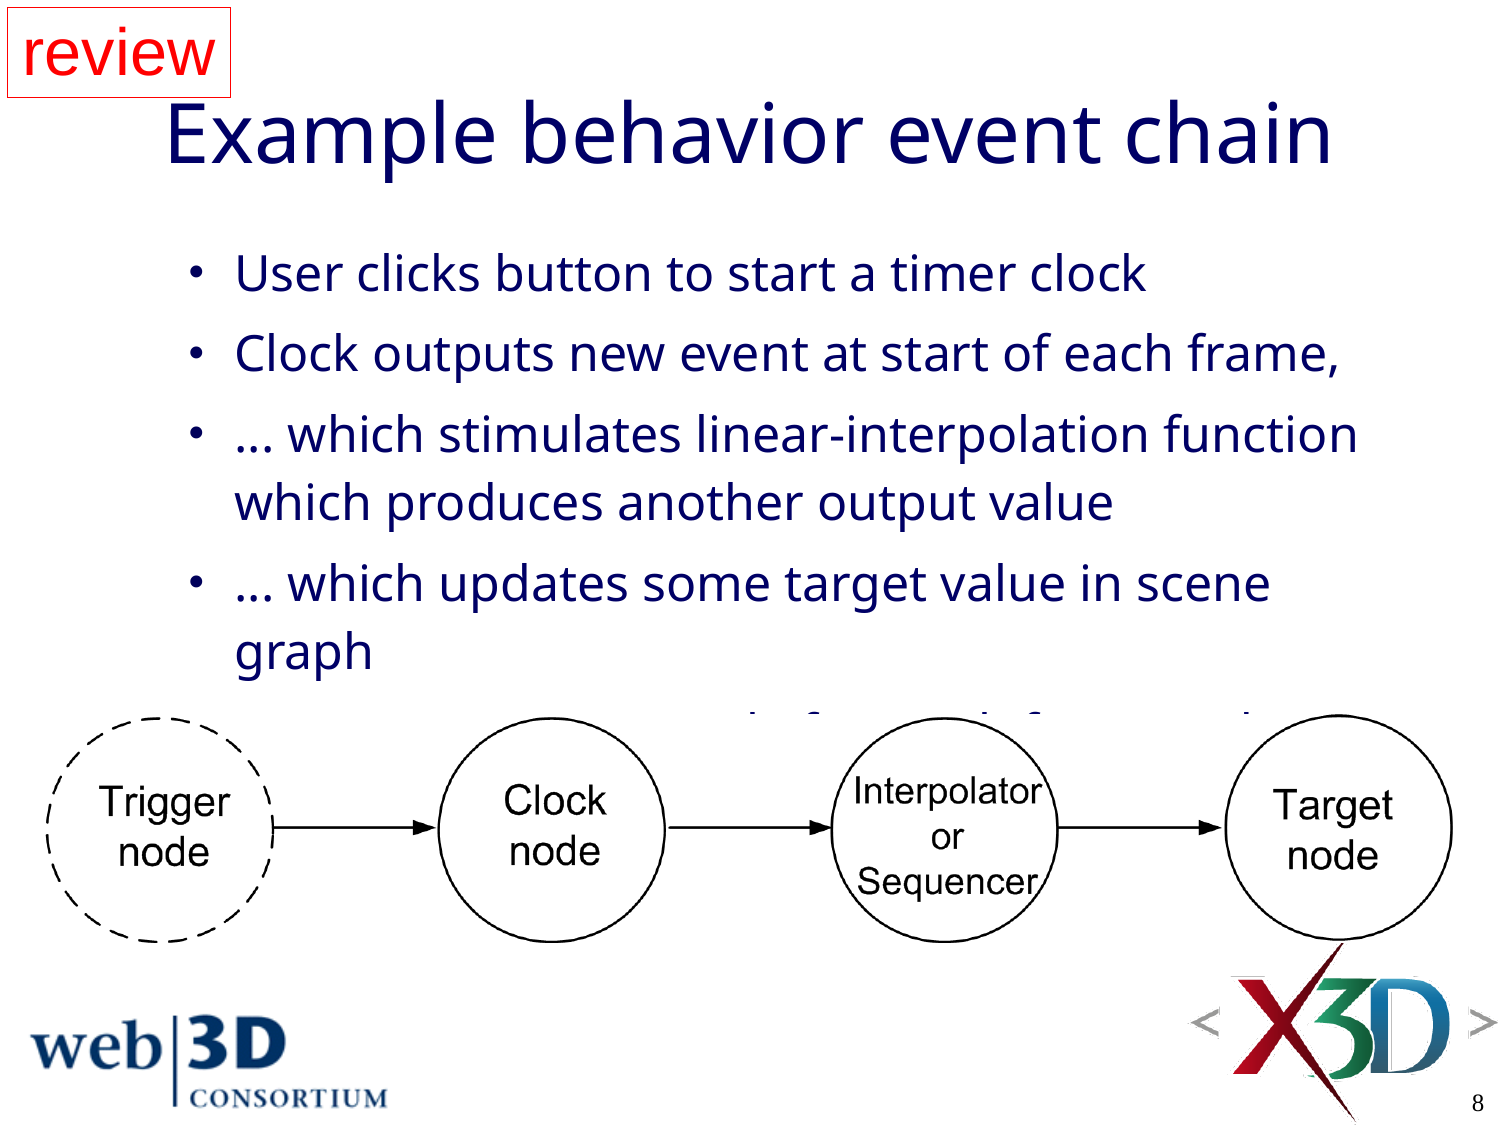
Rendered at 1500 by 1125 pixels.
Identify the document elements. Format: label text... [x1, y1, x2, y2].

title Example behavior event chain [112, 44, 1388, 218]
picture [12, 998, 413, 1118]
text_box review [7, 7, 231, 98]
picture [45, 714, 1500, 1125]
list User clicks button to start a timer clock Clock outputs new event at start of each frame, ... which stimulates linear-interpolation function which produces another output value ... which updates some target value in scene graph Repeat event traversal after each frame redraw [112, 237, 1388, 676]
